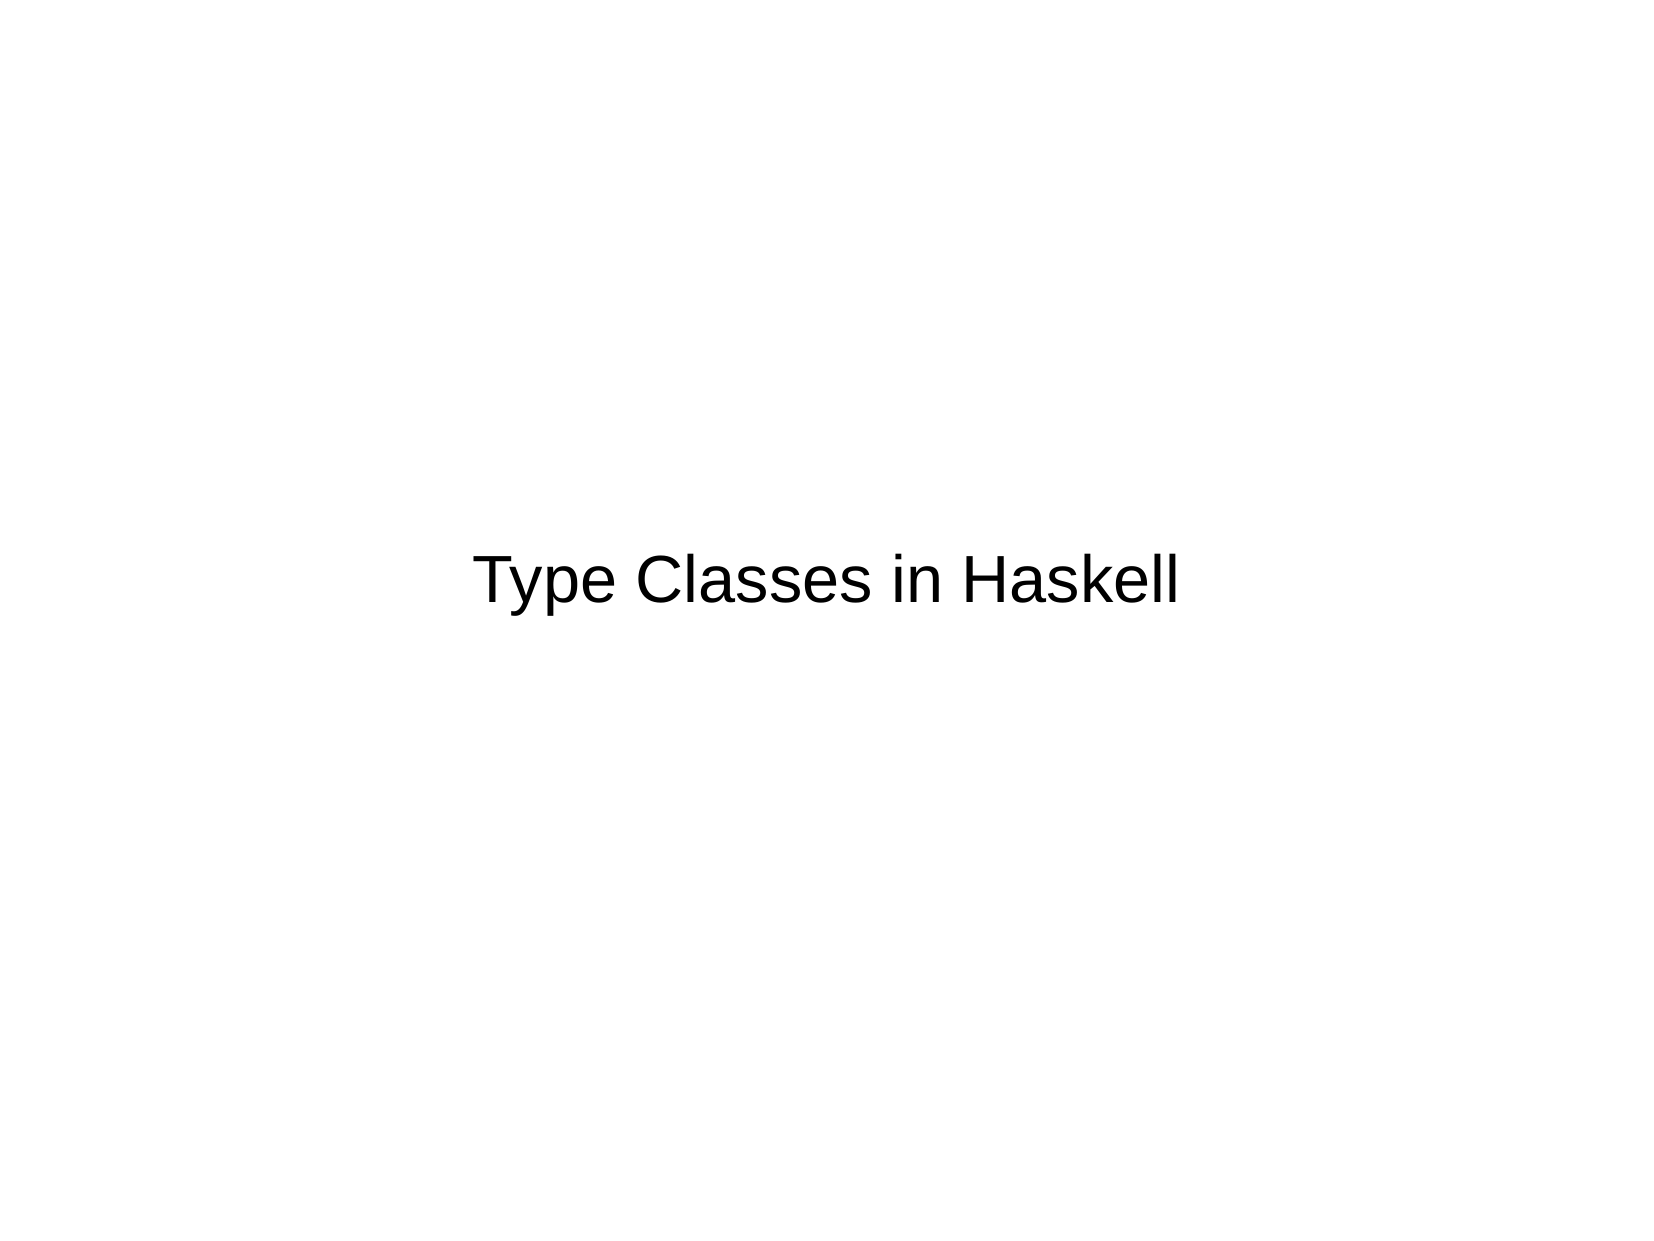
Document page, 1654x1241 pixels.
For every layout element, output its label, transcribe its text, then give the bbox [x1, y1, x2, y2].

subtitle Type Classes in Haskell [82, 56, 1571, 1102]
